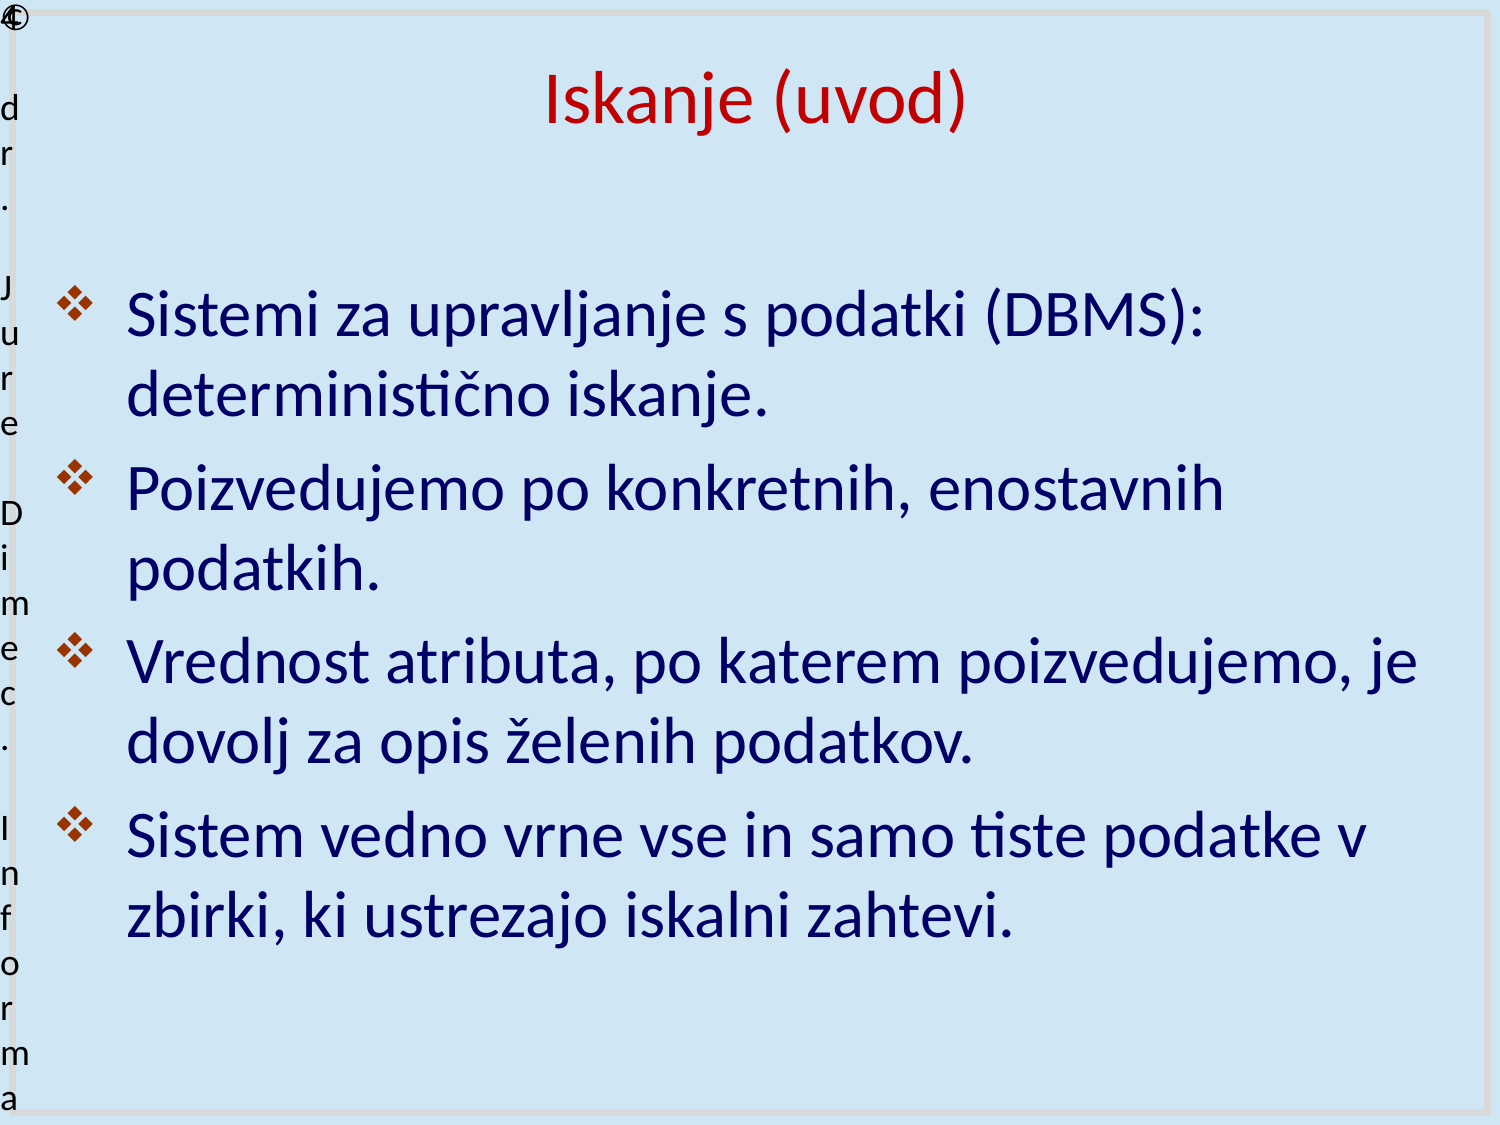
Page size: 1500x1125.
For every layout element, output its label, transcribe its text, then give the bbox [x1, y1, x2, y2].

title Iskanje (uvod) [37, 37, 1475, 150]
list Sistemi za upravljanje s podatki (DBMS): deterministično iskanje. Poizvedujemo po konkretnih, enostavnih podatkih. Vrednost atributa, po katerem poizvedujemo, je dovolj za opis želenih podatkov. Sistem vedno vrne vse in samo tiste podatke v zbirki, ki ustrezajo iskalni zahtevi. [37, 262, 1475, 1050]
